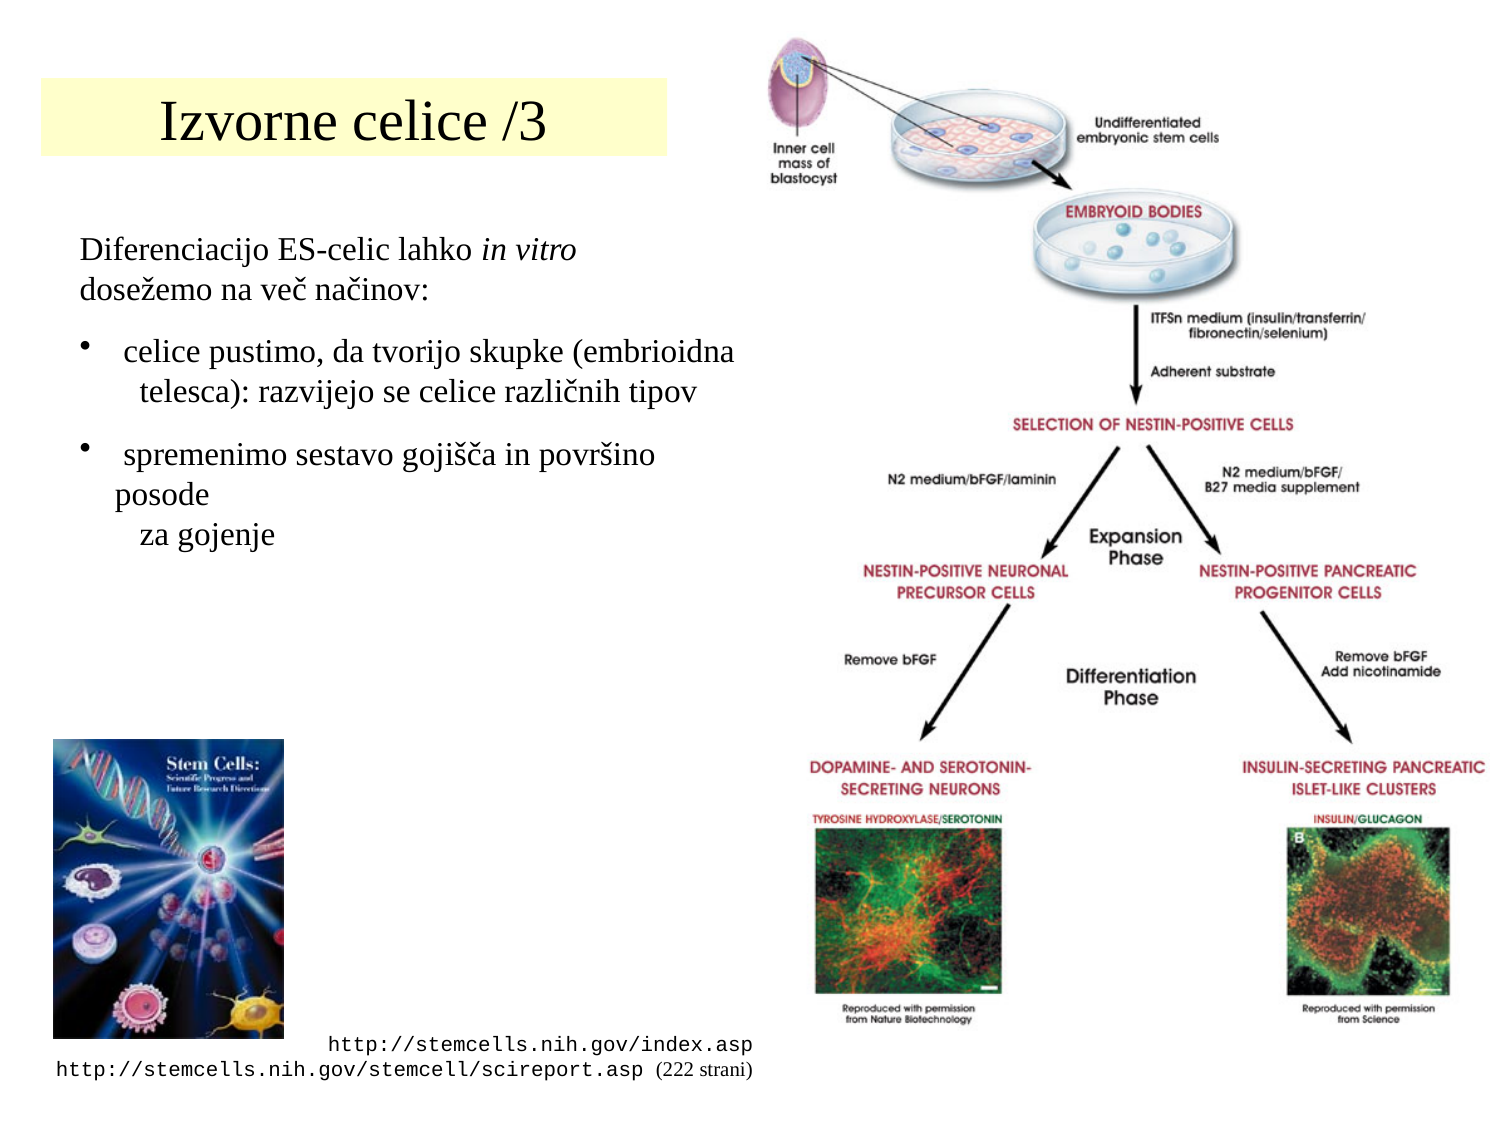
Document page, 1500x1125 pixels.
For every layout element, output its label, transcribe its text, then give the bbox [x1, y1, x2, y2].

picture [53, 739, 284, 1040]
picture [747, 31, 1500, 1031]
text_box Izvorne celice /3 [41, 78, 668, 156]
text_box http://stemcells.nih.gov/index.asp http://stemcells.nih.gov/stemcell/scireport.asp (222 strani) [0, 1023, 768, 1088]
text_box Diferenciacijo ES-celic lahko in vitro dosežemo na več načinov: celice pustimo, da tvorijo skupke (embrioidna telesca): razvijejo se celice različnih tipov spremenimo sestavo gojišča in površino posode za gojenje [64, 219, 747, 560]
